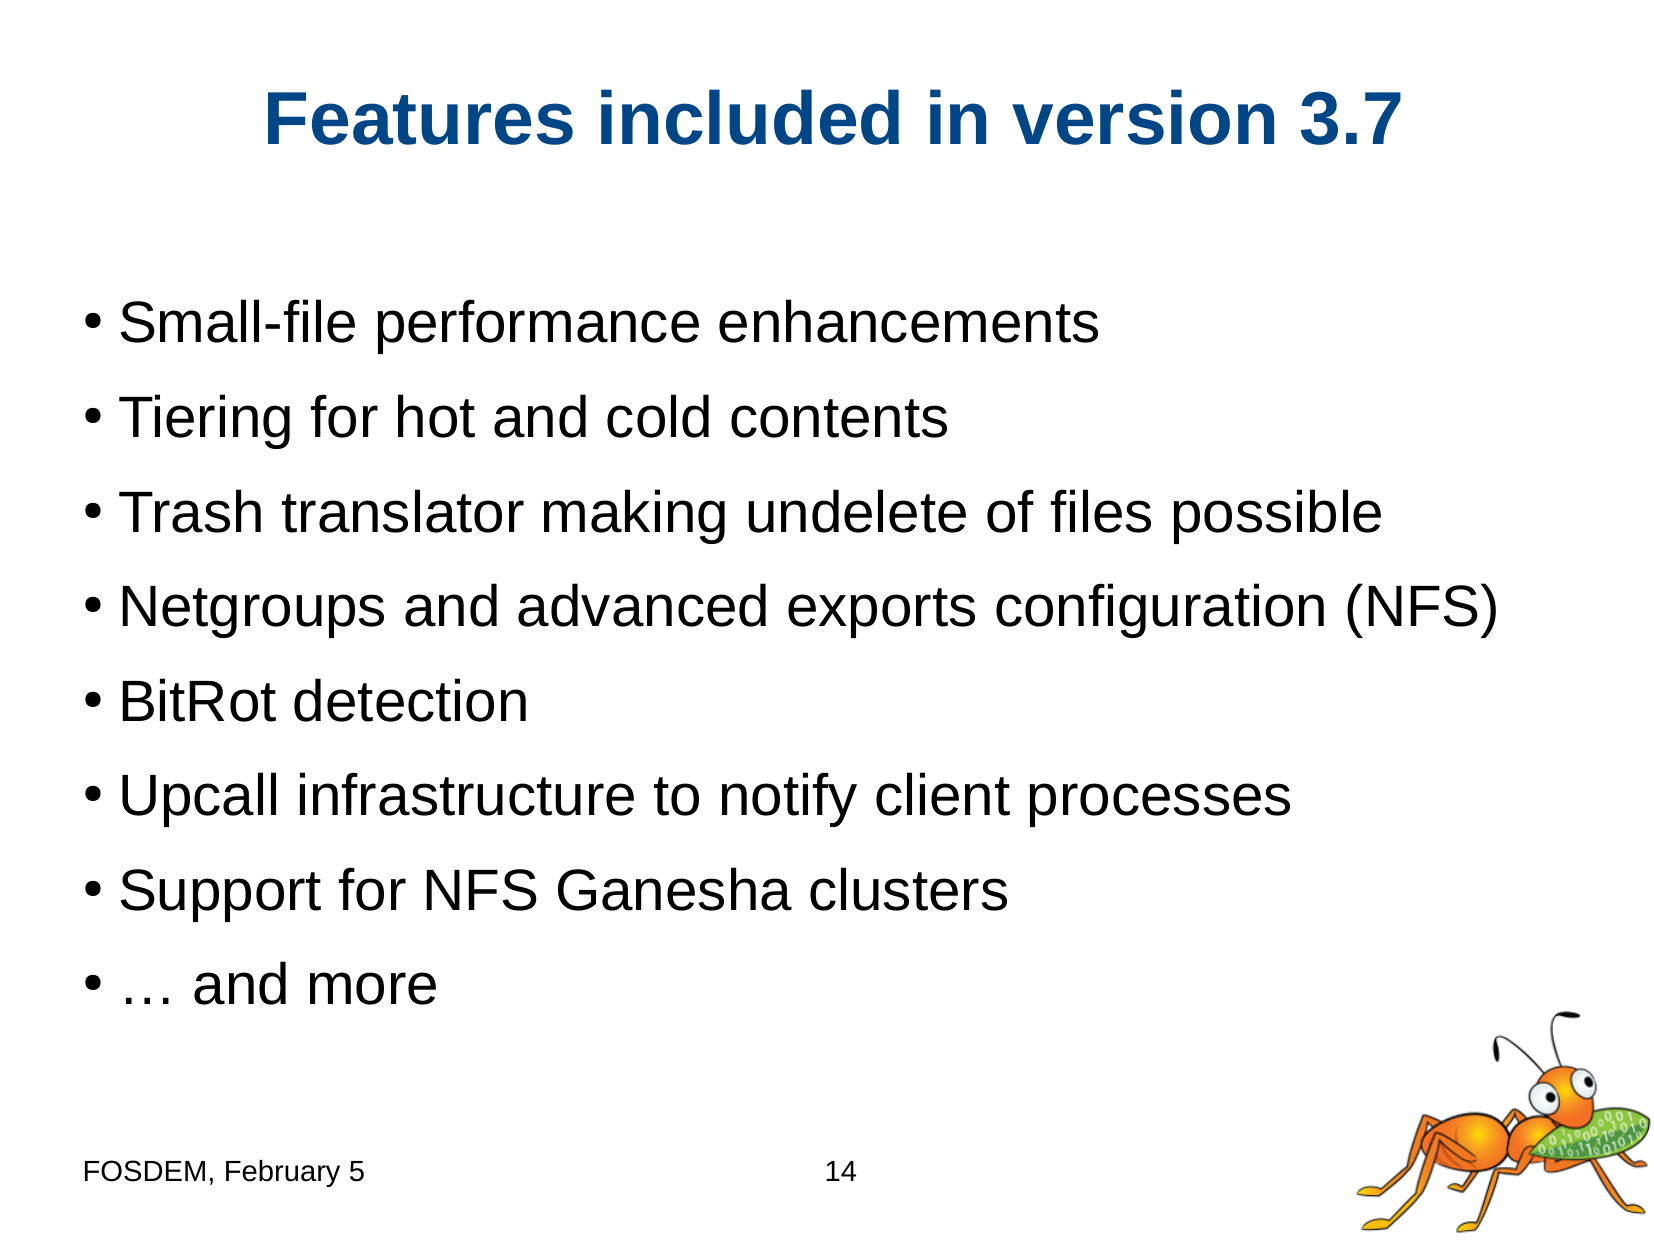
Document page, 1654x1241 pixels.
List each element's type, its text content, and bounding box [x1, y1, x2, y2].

picture [1353, 1009, 1654, 1235]
list Small-file performance enhancements Tiering for hot and cold contents Trash translator making undelete of files possible Netgroups and advanced exports configuration (NFS) BitRot detection Upcall infrastructure to notify client processes Support for NFS Ganesha clusters … and more [82, 290, 1571, 1010]
title Features included in version 3.7 [90, 15, 1579, 223]
